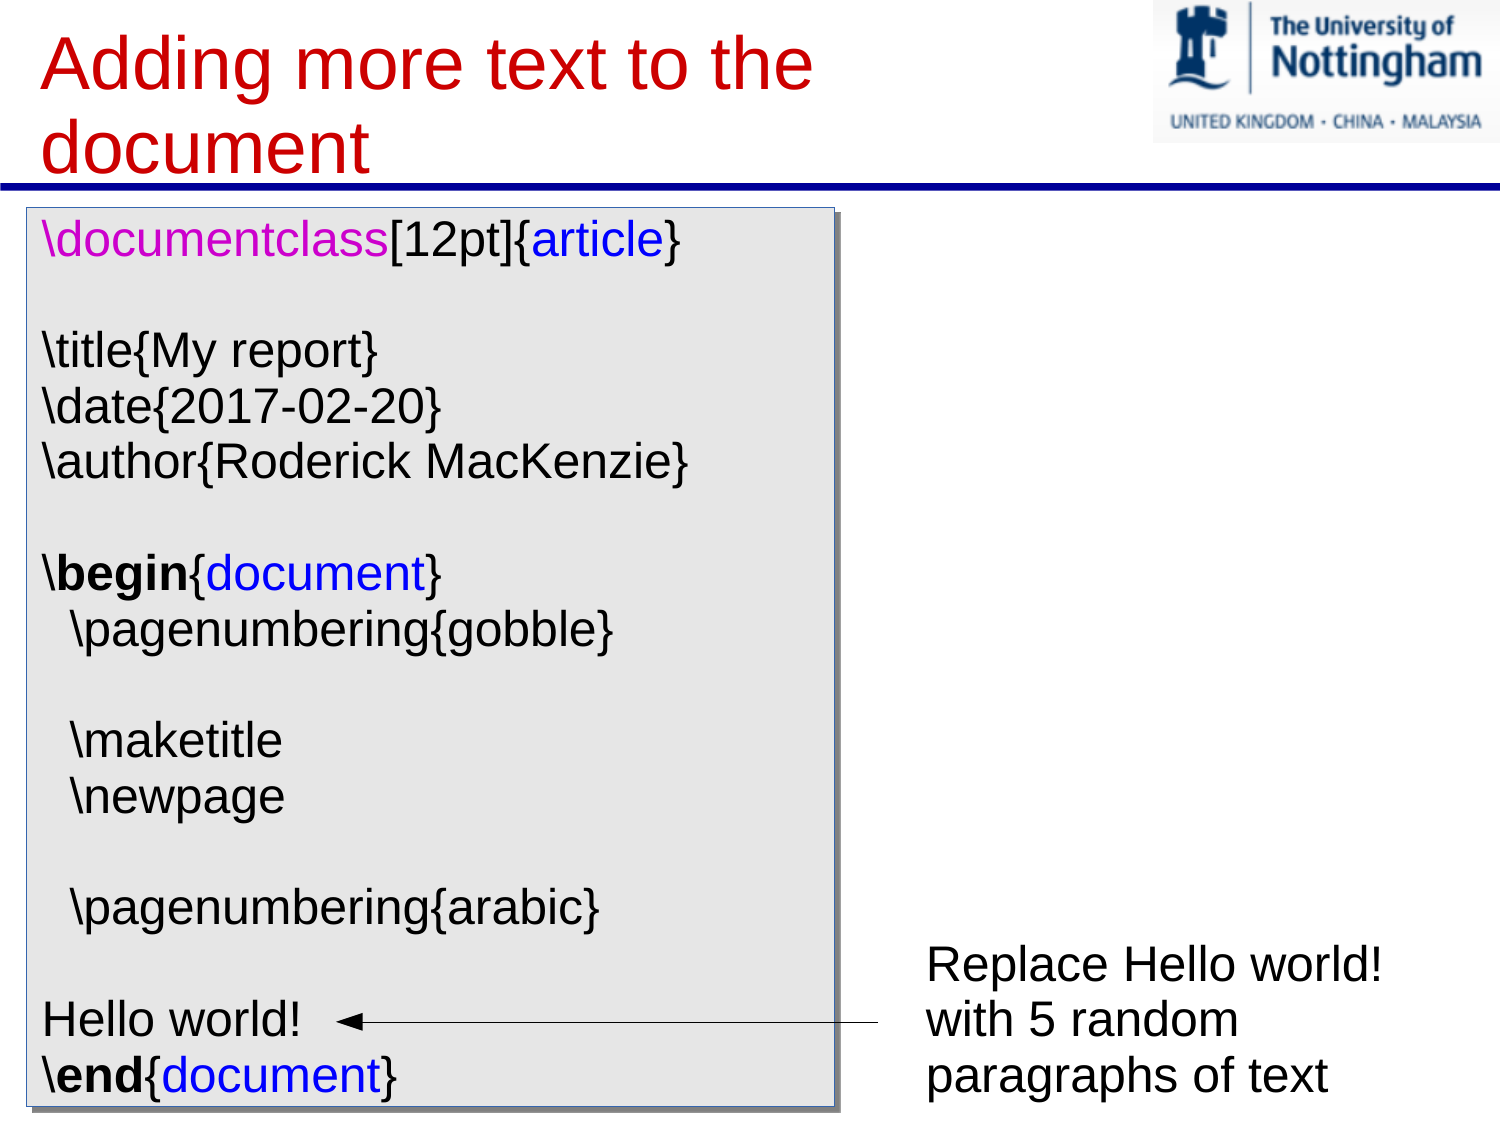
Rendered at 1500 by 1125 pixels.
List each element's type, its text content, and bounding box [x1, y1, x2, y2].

picture [1153, 0, 1500, 143]
text_box Replace Hello world! with 5 random paragraphs of text [875, 928, 1454, 1111]
text_box \documentclass[12pt]{article} \title{My report} \date{2017-02-20} \author{Roderick MacKenzie} \begin{document} \pagenumbering{gobble} \maketitle \newpage \pagenumbering{arabic} Hello world! \end{document} [26, 207, 835, 1107]
text_box Adding more text to the document [25, 14, 1145, 197]
